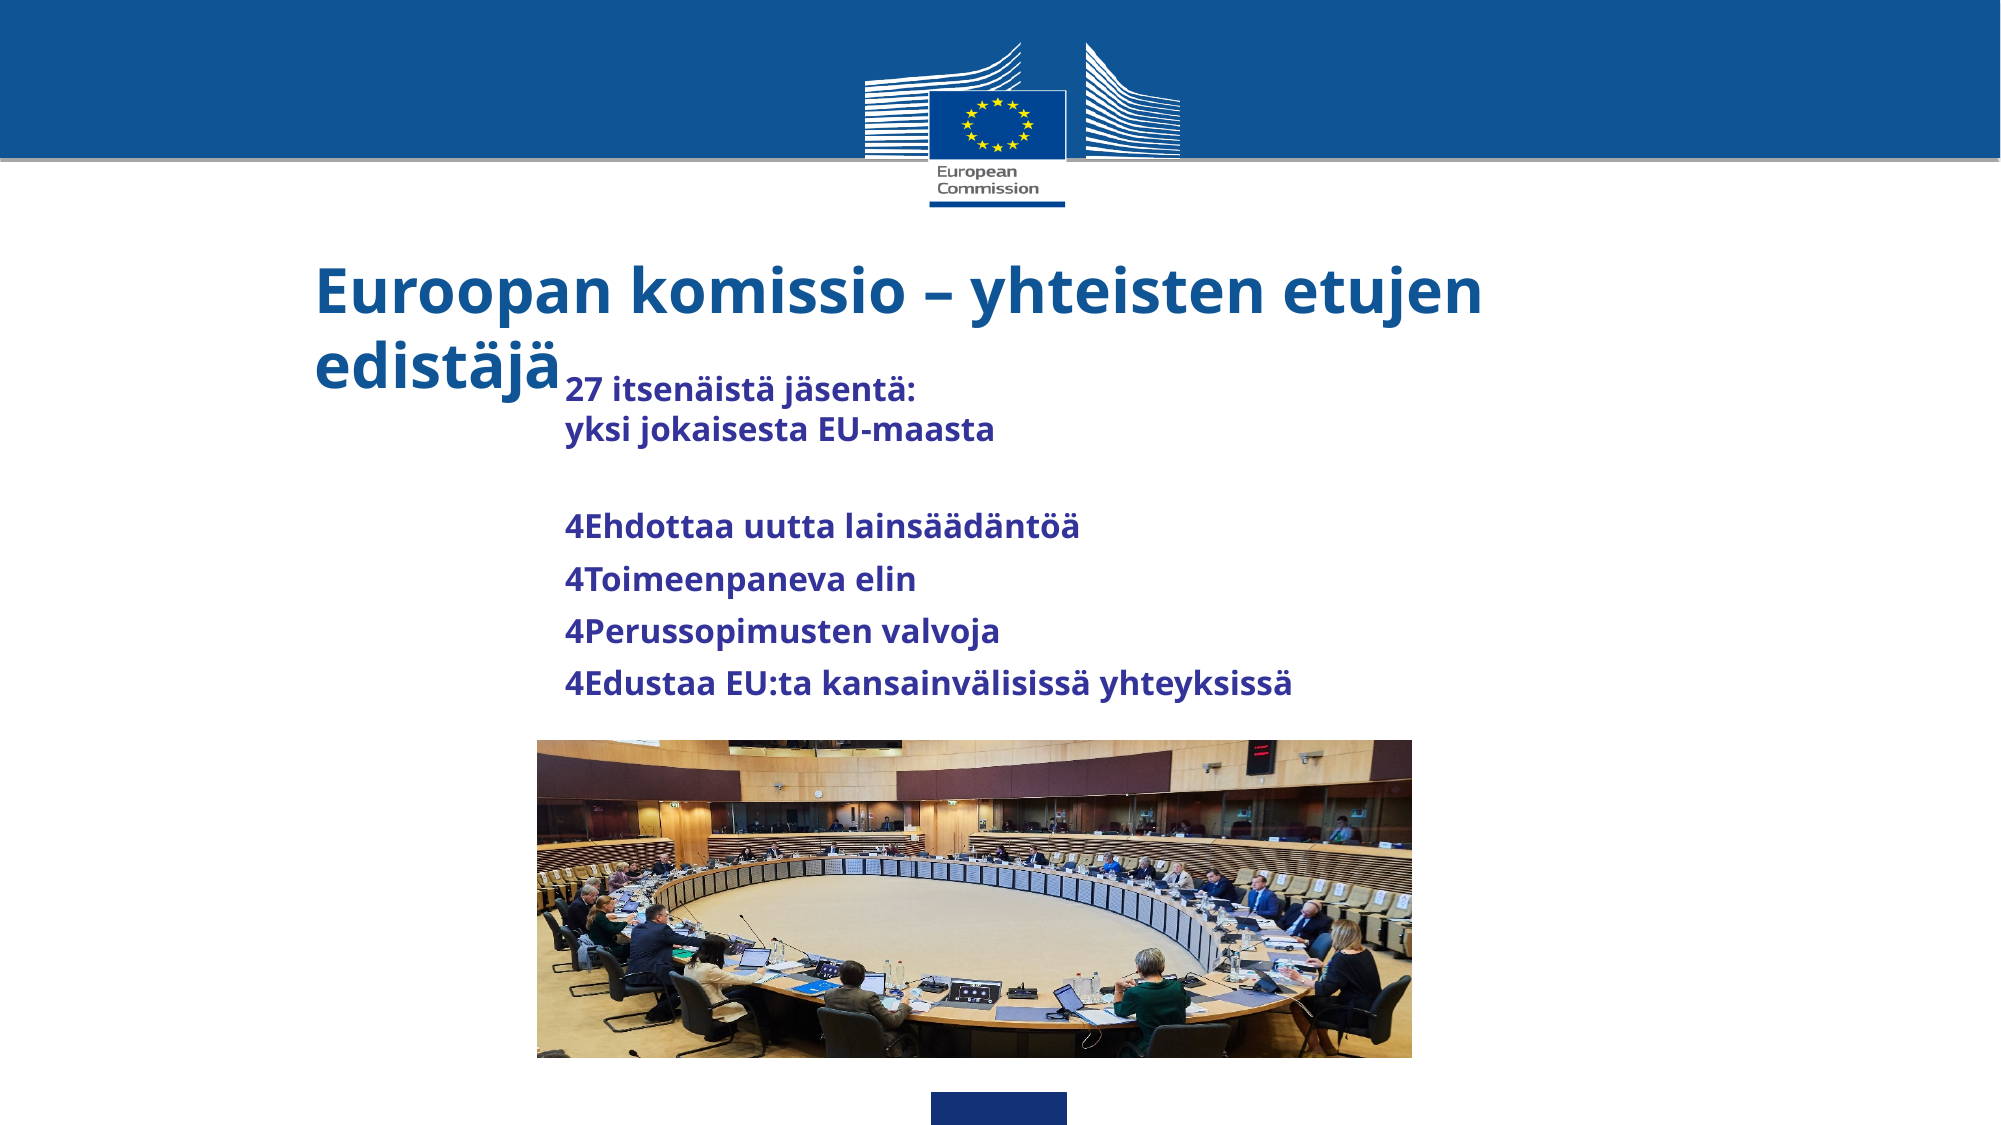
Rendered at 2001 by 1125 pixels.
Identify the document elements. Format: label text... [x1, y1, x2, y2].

text_box Euroopan komissio – yhteisten etujen edistäjä [299, 243, 1650, 398]
picture [537, 740, 1412, 1058]
text_box 27 itsenäistä jäsentä: yksi jokaisesta EU-maasta 4Ehdottaa uutta lainsäädäntöä 4Toimeenpaneva elin 4Perussopimusten valvoja 4Edustaa EU:ta kansainvälisissä yhteyksissä [550, 289, 1430, 781]
